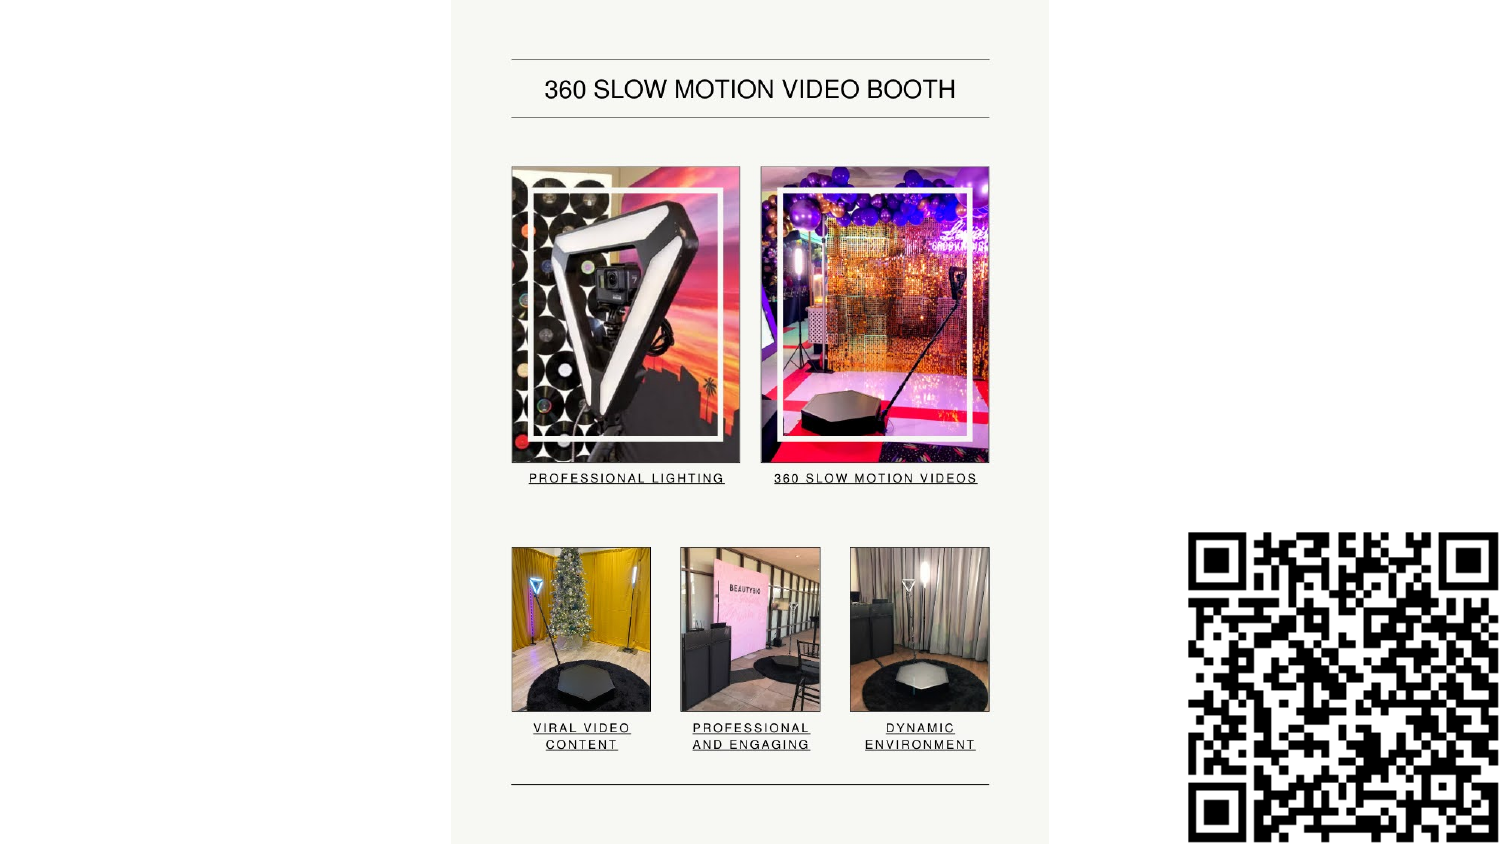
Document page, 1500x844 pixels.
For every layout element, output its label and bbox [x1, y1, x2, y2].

picture [1187, 531, 1500, 844]
picture [451, 0, 1049, 844]
